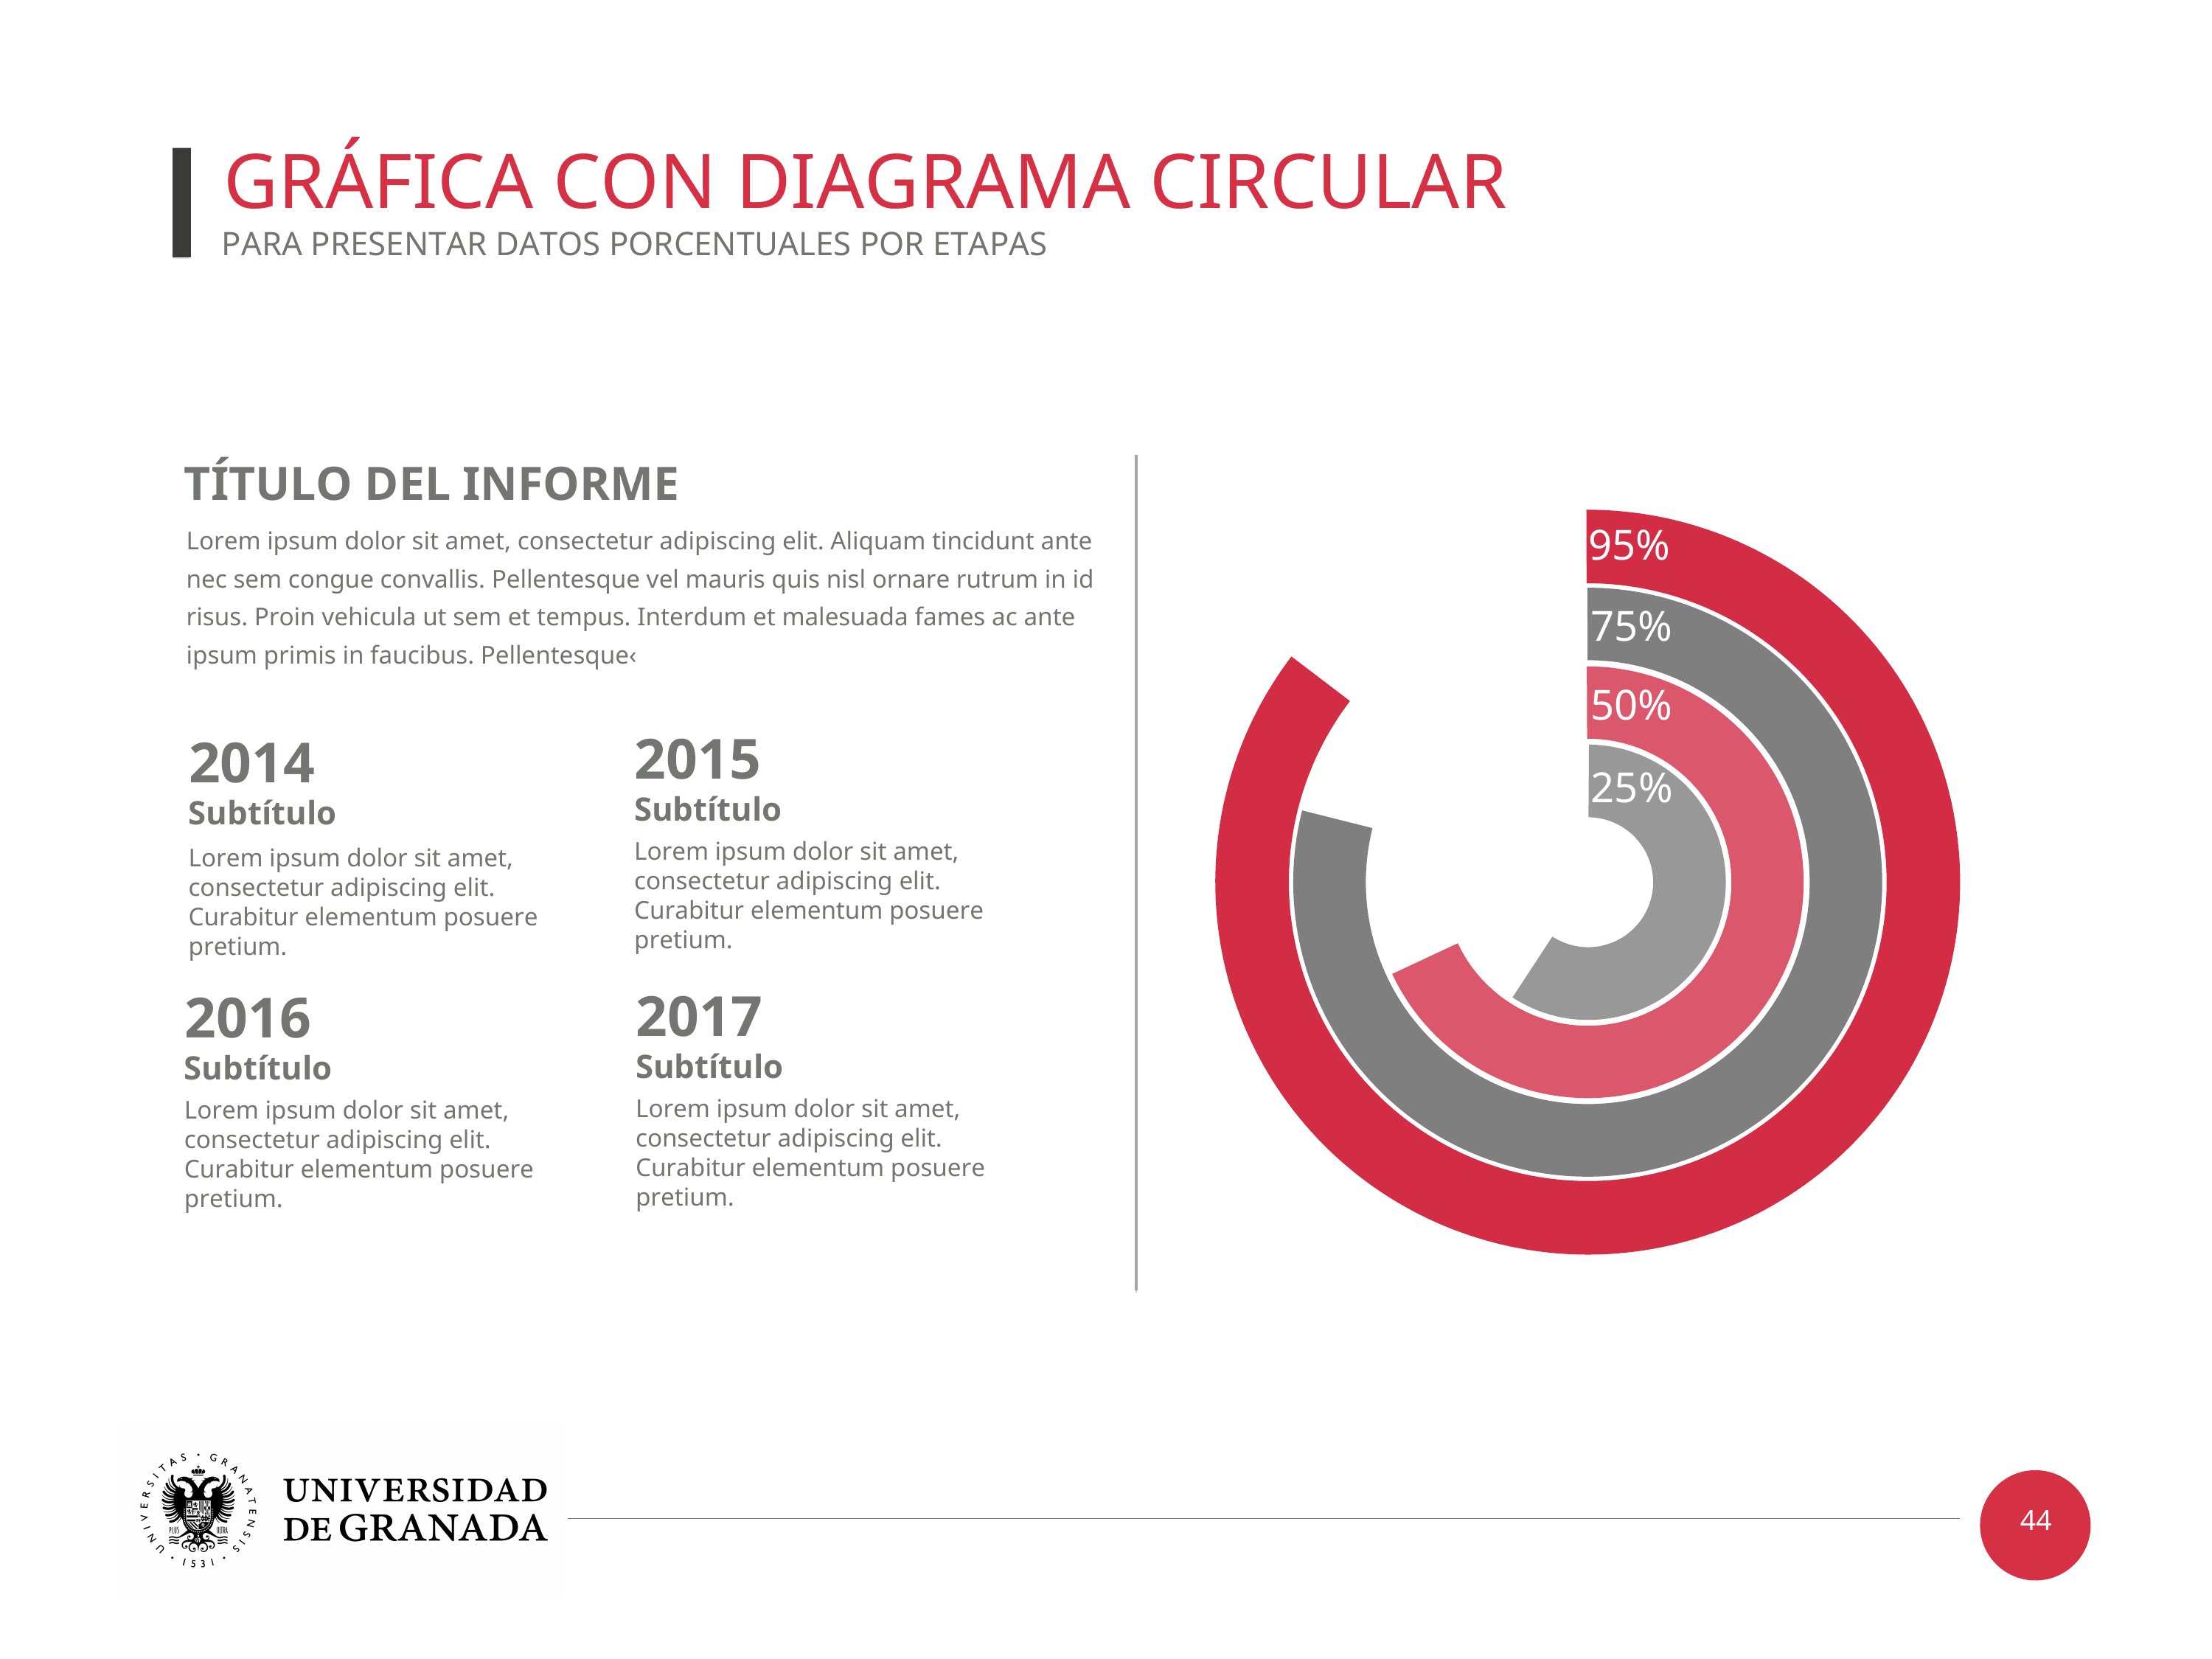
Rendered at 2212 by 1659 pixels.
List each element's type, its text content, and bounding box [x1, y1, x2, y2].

text_box 2014 [292, 754, 301, 768]
text_box PARA PRESENTAR DATOS PORCENTUALES POR ETAPAS [210, 218, 2061, 268]
text_box Subtítulo [167, 1039, 528, 1085]
picture [120, 1421, 568, 1600]
text_box GRÁFICA CON DIAGRAMA CIRCULAR [212, 127, 2063, 229]
text_box Lorem ipsum dolor sit amet, consectetur adipiscing elit. Curabitur elementum posuere pretium. [166, 831, 585, 971]
text_box 2016 [167, 974, 512, 1039]
text_box 25% [1590, 760, 1674, 811]
text_box Lorem ipsum dolor sit amet, consectetur adipiscing elit. Curabitur elementum posuere pretium. [167, 1085, 587, 1221]
text_box Subtítulo [619, 1037, 979, 1085]
text_box 2015 [618, 715, 961, 780]
text_box [1215, 509, 1961, 1255]
text_box [1293, 588, 1882, 1177]
text_box 50% [1590, 678, 1673, 729]
text_box Lorem ipsum dolor sit amet, consectetur adipiscing elit. Curabitur elementum posuere pretium. [617, 827, 1037, 962]
text_box Subtítulo [617, 780, 978, 827]
text_box [1512, 744, 1726, 1020]
text_box Subtítulo [166, 781, 526, 830]
text_box TÍTULO DEL INFORME [161, 454, 1011, 510]
text_box 2014 [230, 749, 241, 776]
text_box [1392, 666, 1804, 1099]
text_box 2014 [167, 716, 510, 781]
text_box 95% [1588, 518, 1671, 569]
text_box [173, 147, 191, 257]
text_box 75% [1590, 599, 1673, 650]
text_box Lorem ipsum dolor sit amet, consectetur adipiscing elit. Aliquam tincidunt ante nec sem congue convallis. Pellentesque vel mauris quis nisl ornare rutrum in id risus. Proin vehicula ut sem et tempus. Interdum et malesuada fames ac ante ipsum primis in faucibus. Pellentesque‹ [164, 504, 1122, 681]
text_box 2017 [619, 973, 963, 1037]
text_box Lorem ipsum dolor sit amet, consectetur adipiscing elit. Curabitur elementum posuere pretium. [619, 1085, 1038, 1220]
